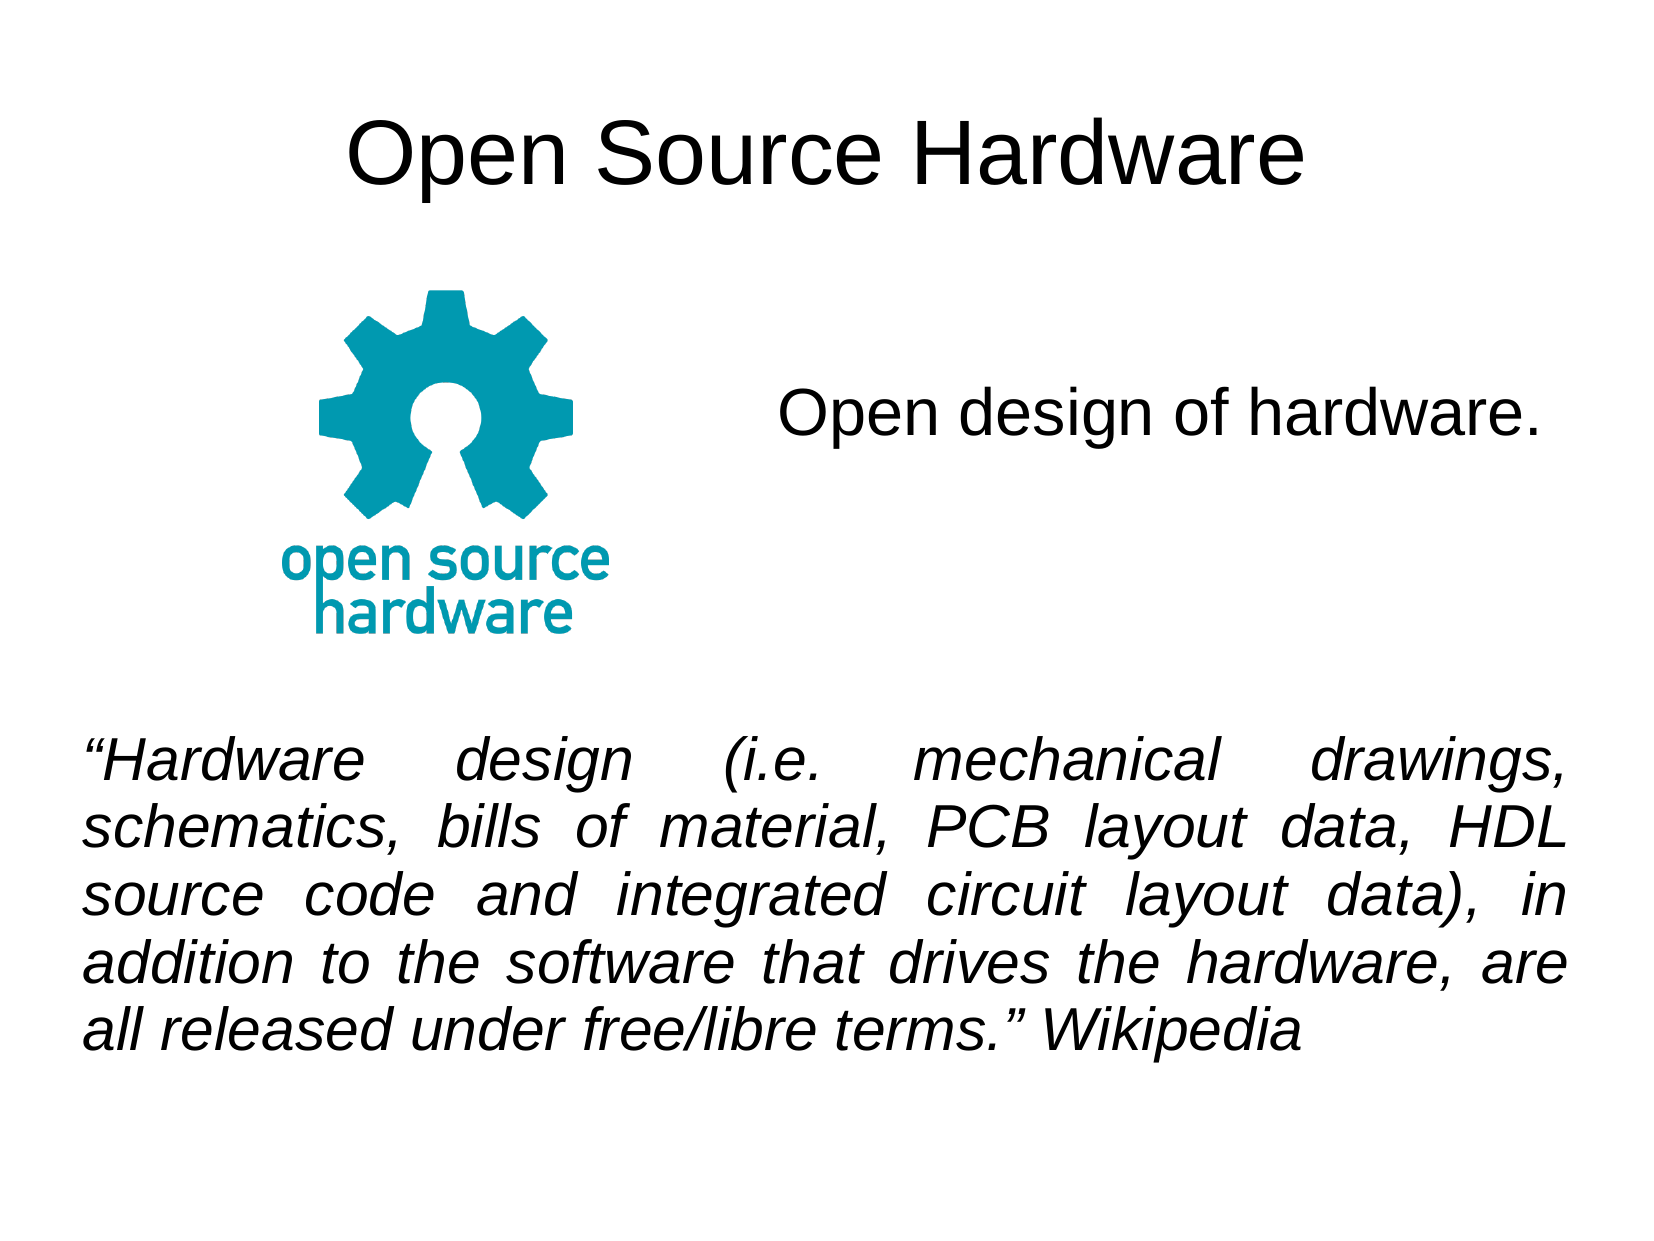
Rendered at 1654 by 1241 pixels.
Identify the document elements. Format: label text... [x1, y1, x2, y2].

list Open design of hardware. [750, 375, 1572, 634]
title Open Source Hardware [82, 49, 1571, 257]
picture [282, 290, 609, 634]
list “Hardware design (i.e. mechanical drawings, schematics, bills of material, PCB layout data, HDL source code and integrated circuit layout data), in addition to the software that drives the hardware, are all released under free/libre terms.” Wikipedia [82, 724, 1571, 1069]
